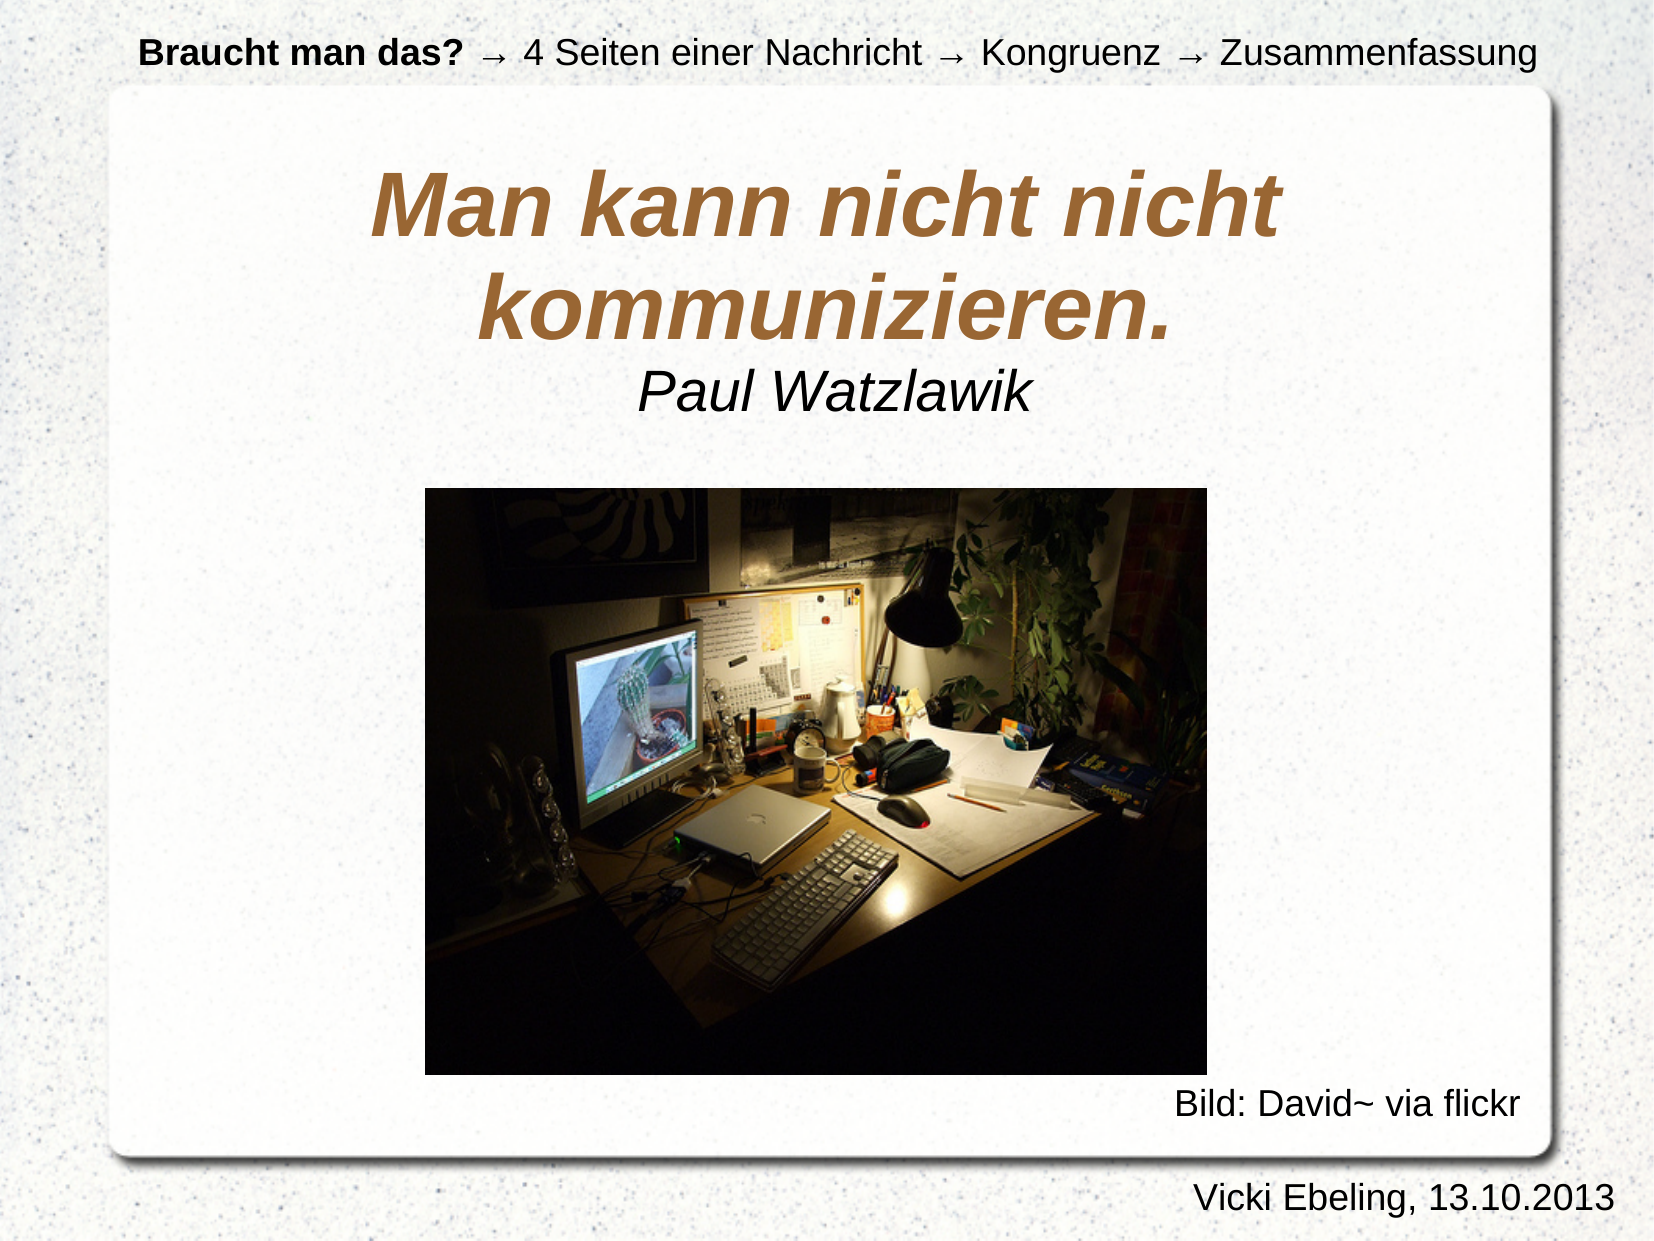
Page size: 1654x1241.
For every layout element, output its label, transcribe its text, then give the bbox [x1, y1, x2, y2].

text_box Braucht man das? → 4 Seiten einer Nachricht → Kongruenz → Zusammenfassung [123, 23, 1554, 81]
title Man kann nicht nicht kommunizieren. Paul Watzlawik [118, 153, 1536, 424]
text_box Vicki Ebeling, 13.10.2013 [1178, 1169, 1630, 1227]
picture [0, 0, 1654, 1241]
text_box Bild: David~ via flickr [1159, 1074, 1536, 1132]
